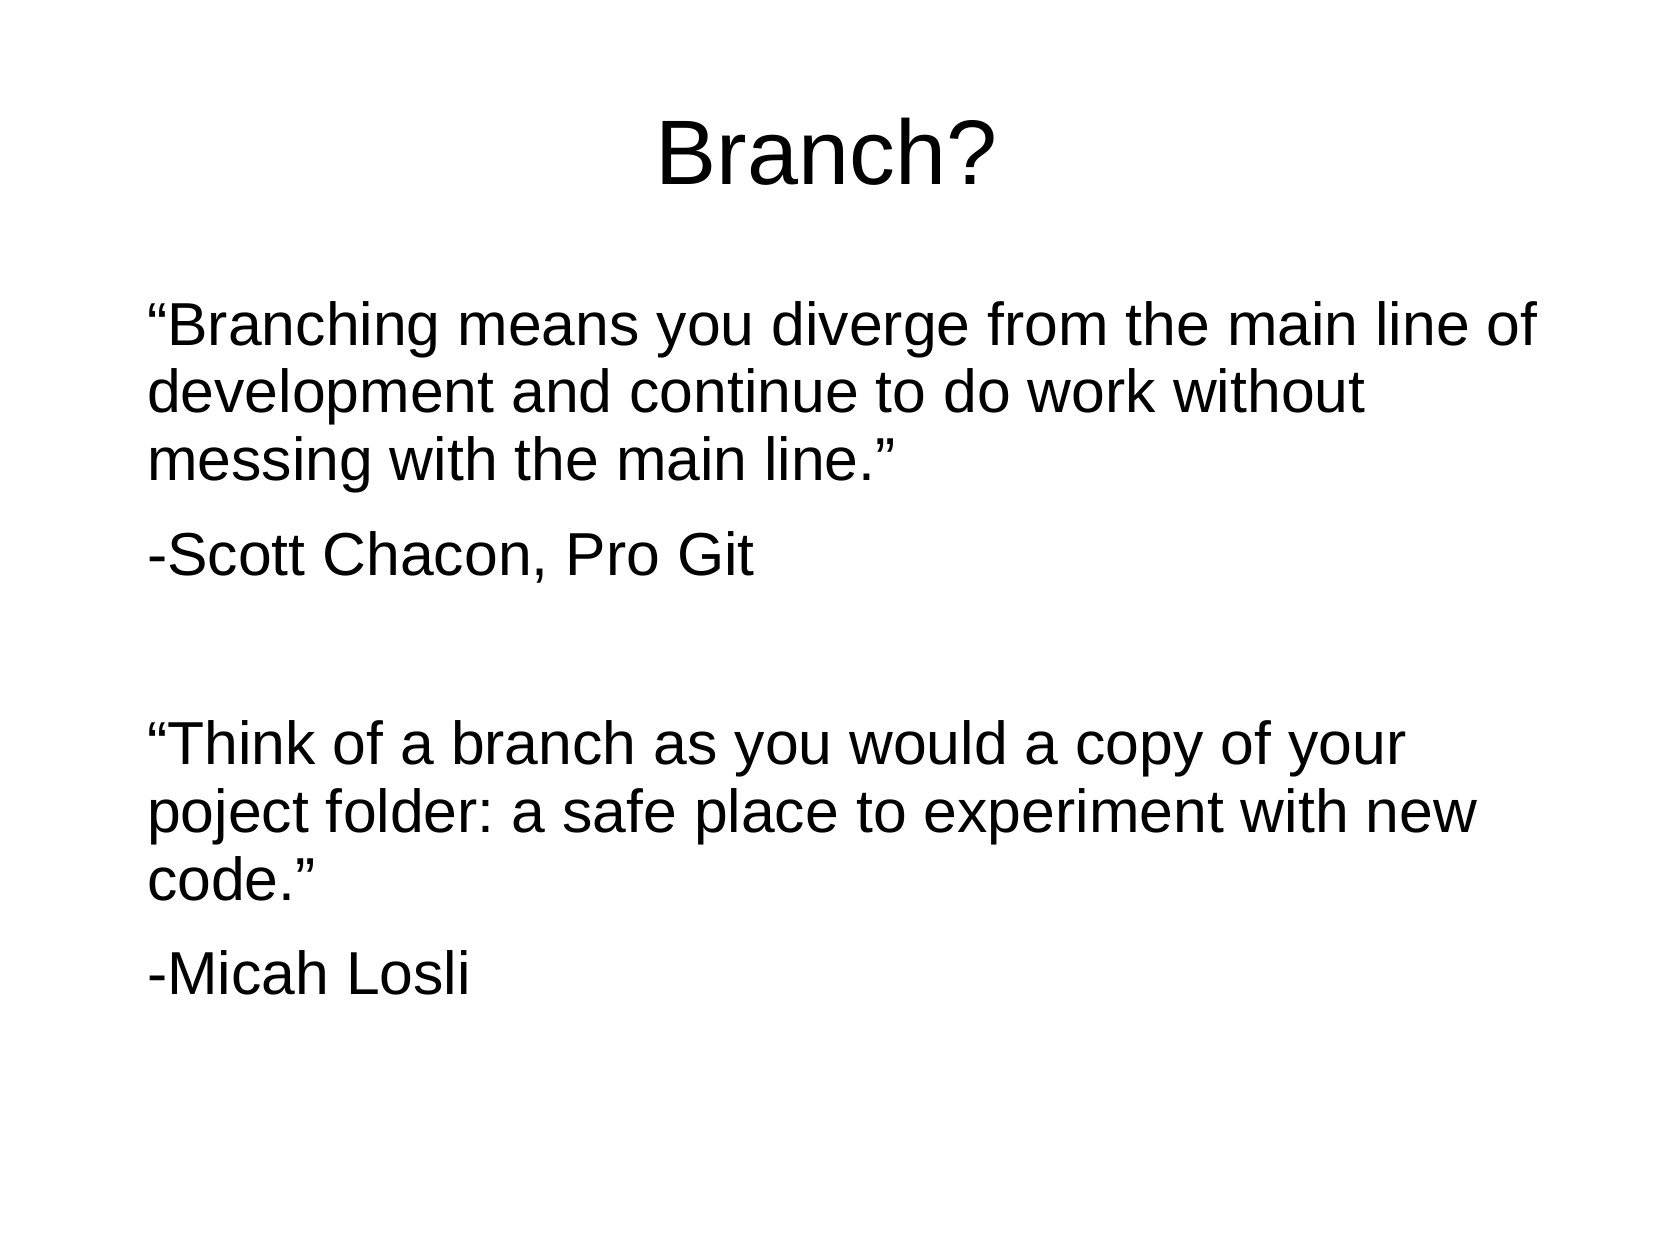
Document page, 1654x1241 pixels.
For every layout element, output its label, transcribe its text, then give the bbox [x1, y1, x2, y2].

title Branch? [82, 49, 1571, 257]
list “Branching means you diverge from the main line of development and continue to do work without messing with the main line.” -Scott Chacon, Pro Git “Think of a branch as you would a copy of your poject folder: a safe place to experiment with new code.” -Micah Losli [82, 290, 1571, 1010]
